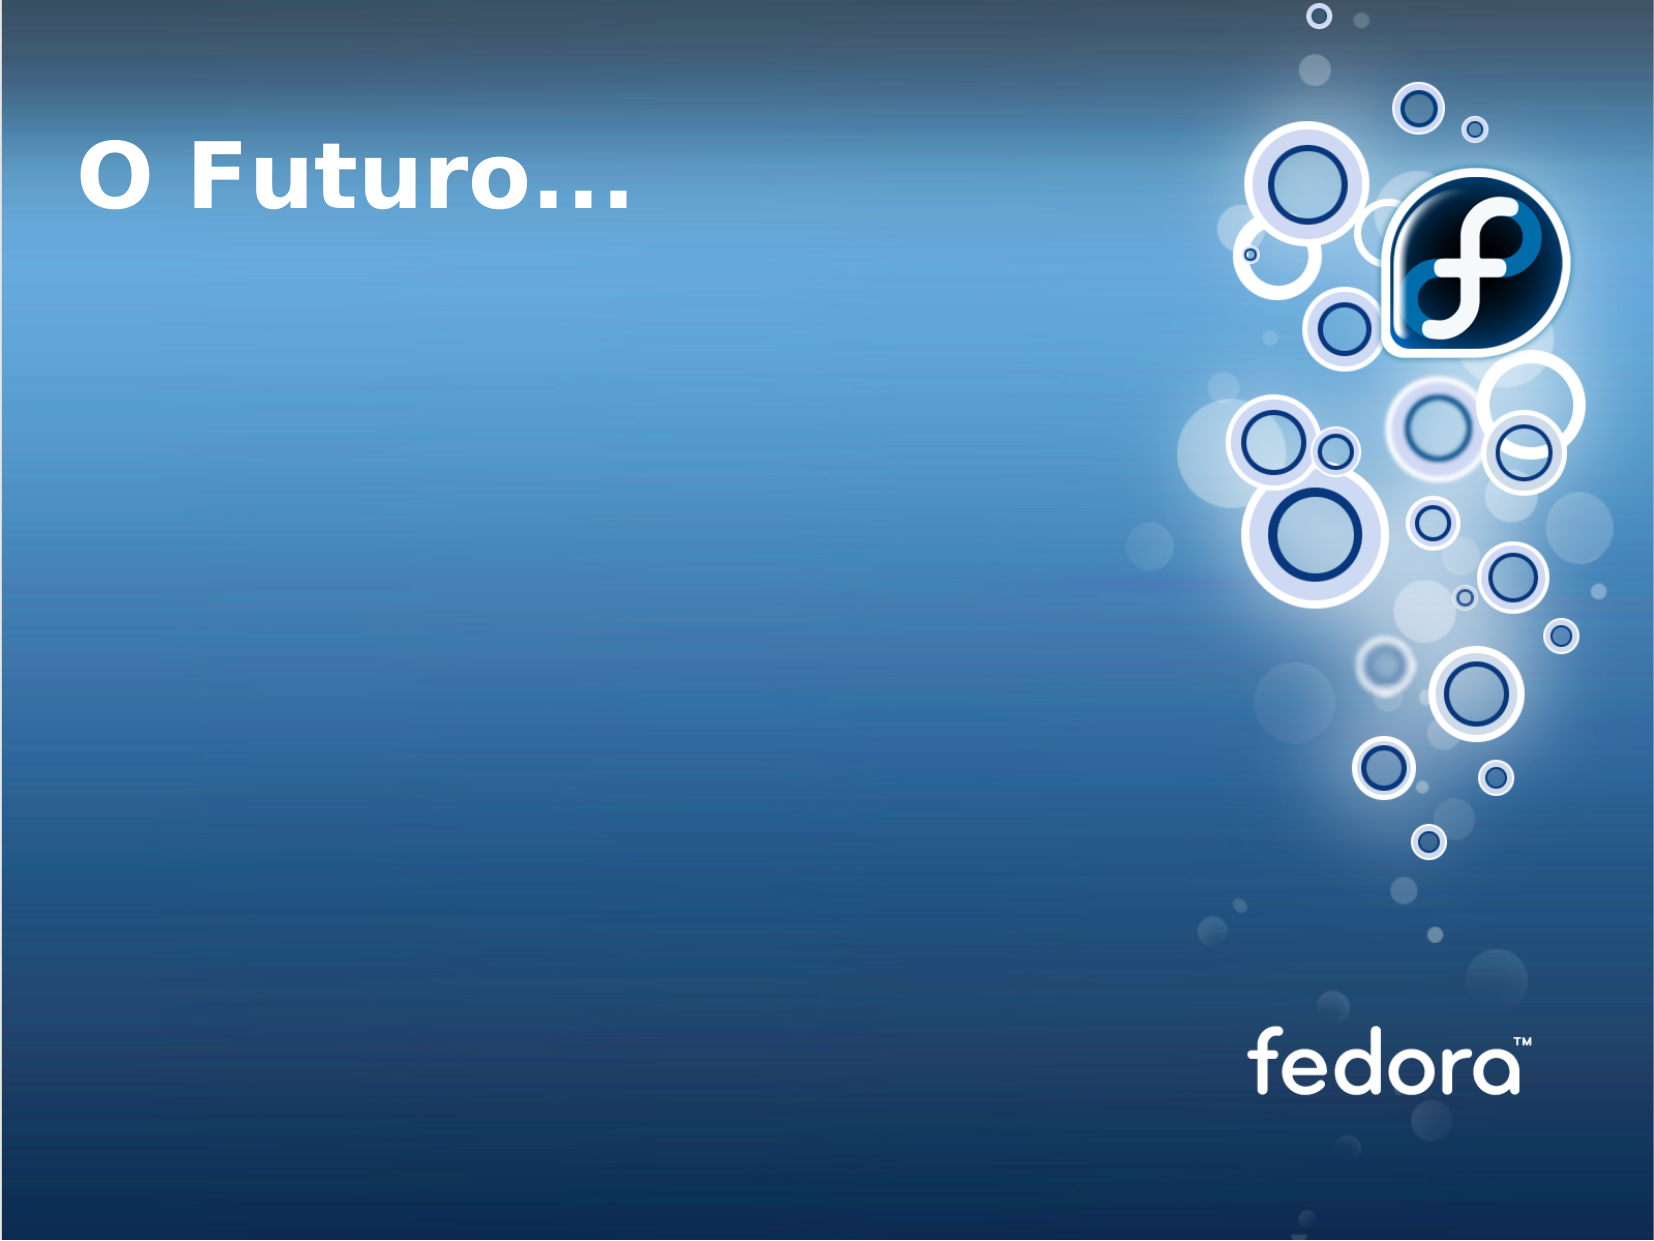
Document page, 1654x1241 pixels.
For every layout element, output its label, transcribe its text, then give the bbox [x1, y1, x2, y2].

picture [1, 0, 1654, 1240]
title O Futuro... [76, 73, 1565, 281]
